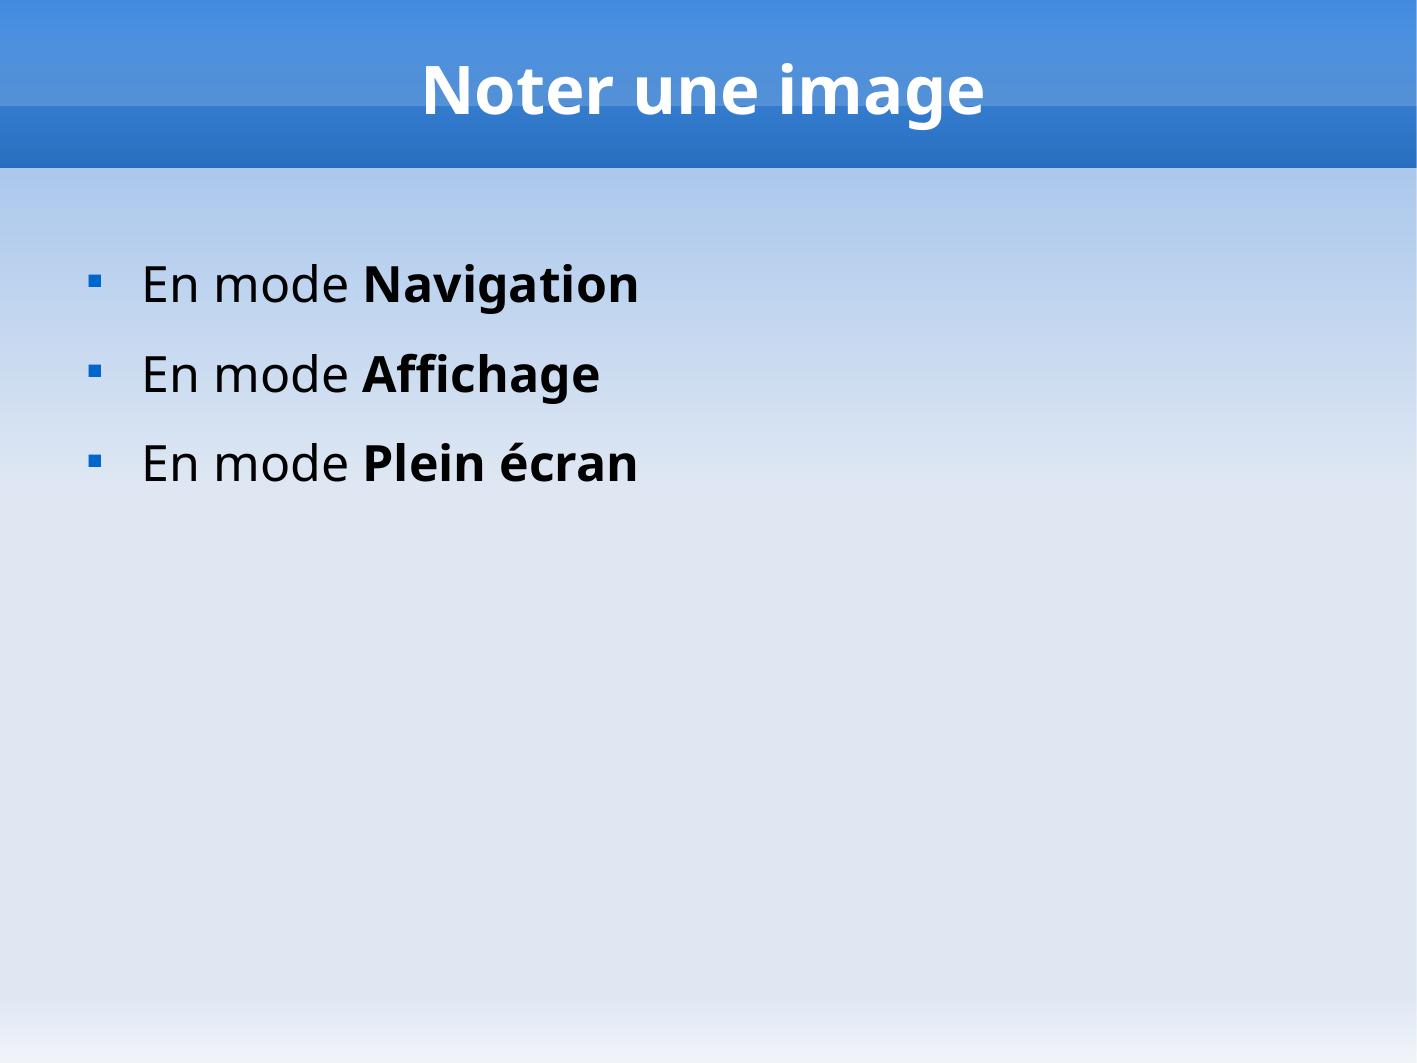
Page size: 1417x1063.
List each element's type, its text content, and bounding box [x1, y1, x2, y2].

list En mode Navigation En mode Affichage En mode Plein écran [70, 248, 1346, 950]
title Noter une image [65, 0, 1341, 178]
picture [0, 0, 1417, 1063]
